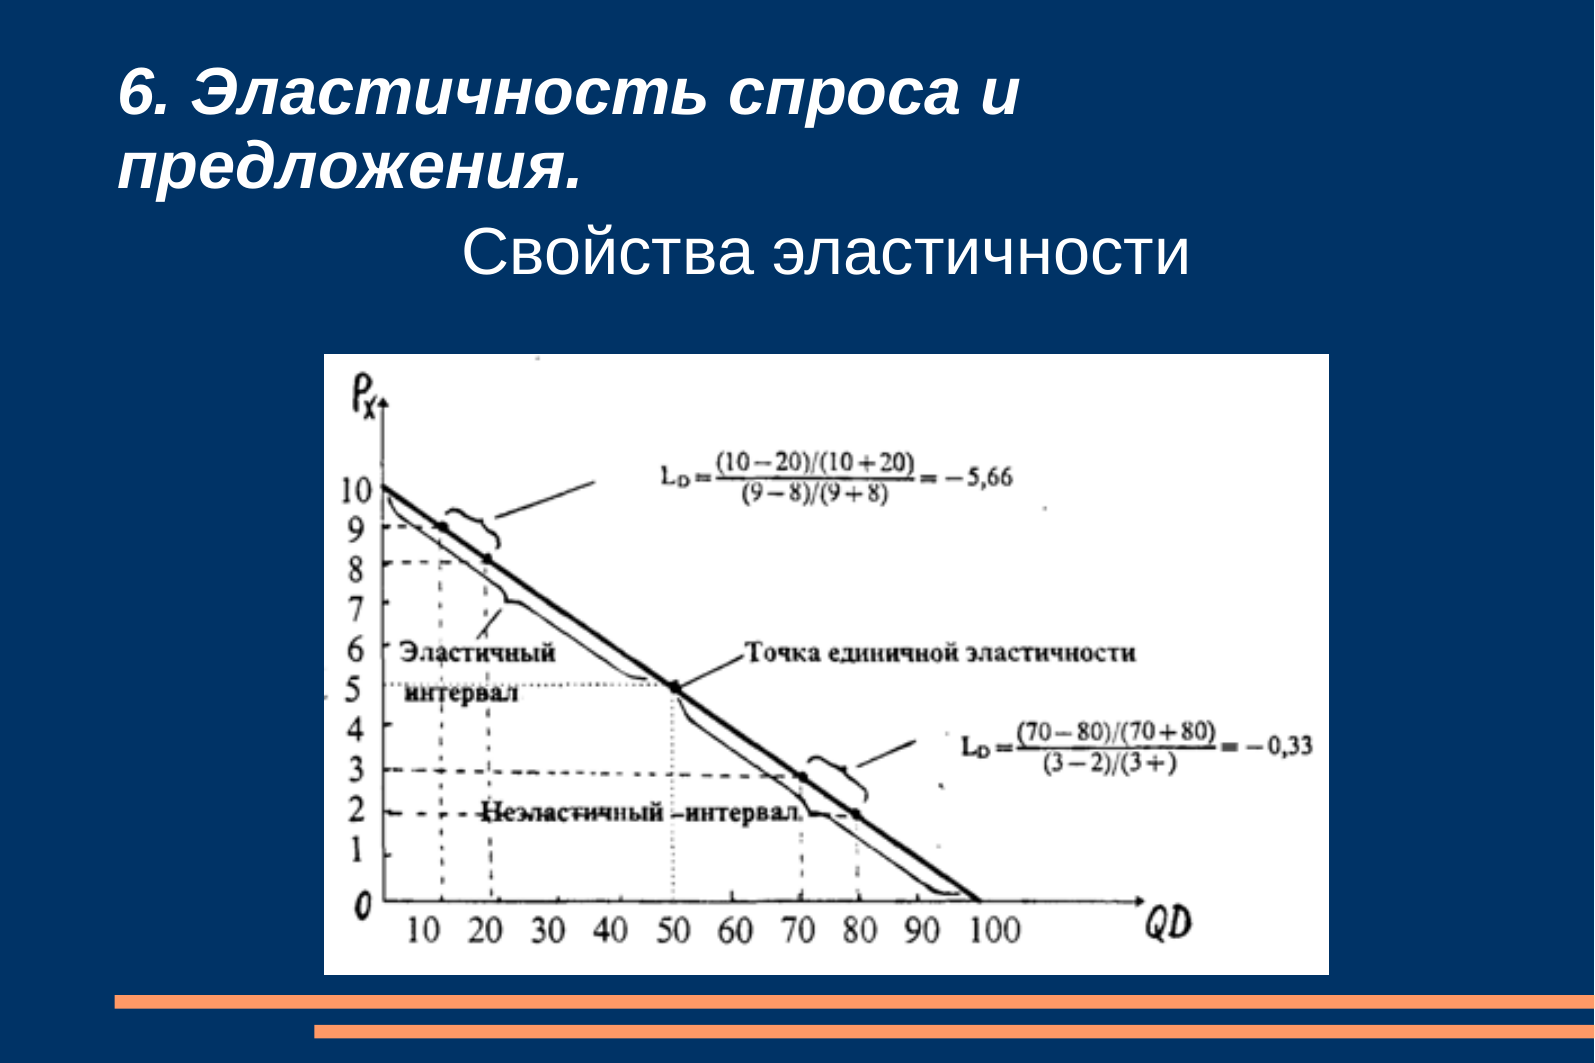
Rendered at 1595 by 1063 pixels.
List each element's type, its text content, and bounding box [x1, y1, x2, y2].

title 6. Эластичность спроса и предложения. [117, 47, 1479, 206]
text_box Свойства эластичности [88, 206, 1565, 297]
picture [324, 354, 1329, 975]
